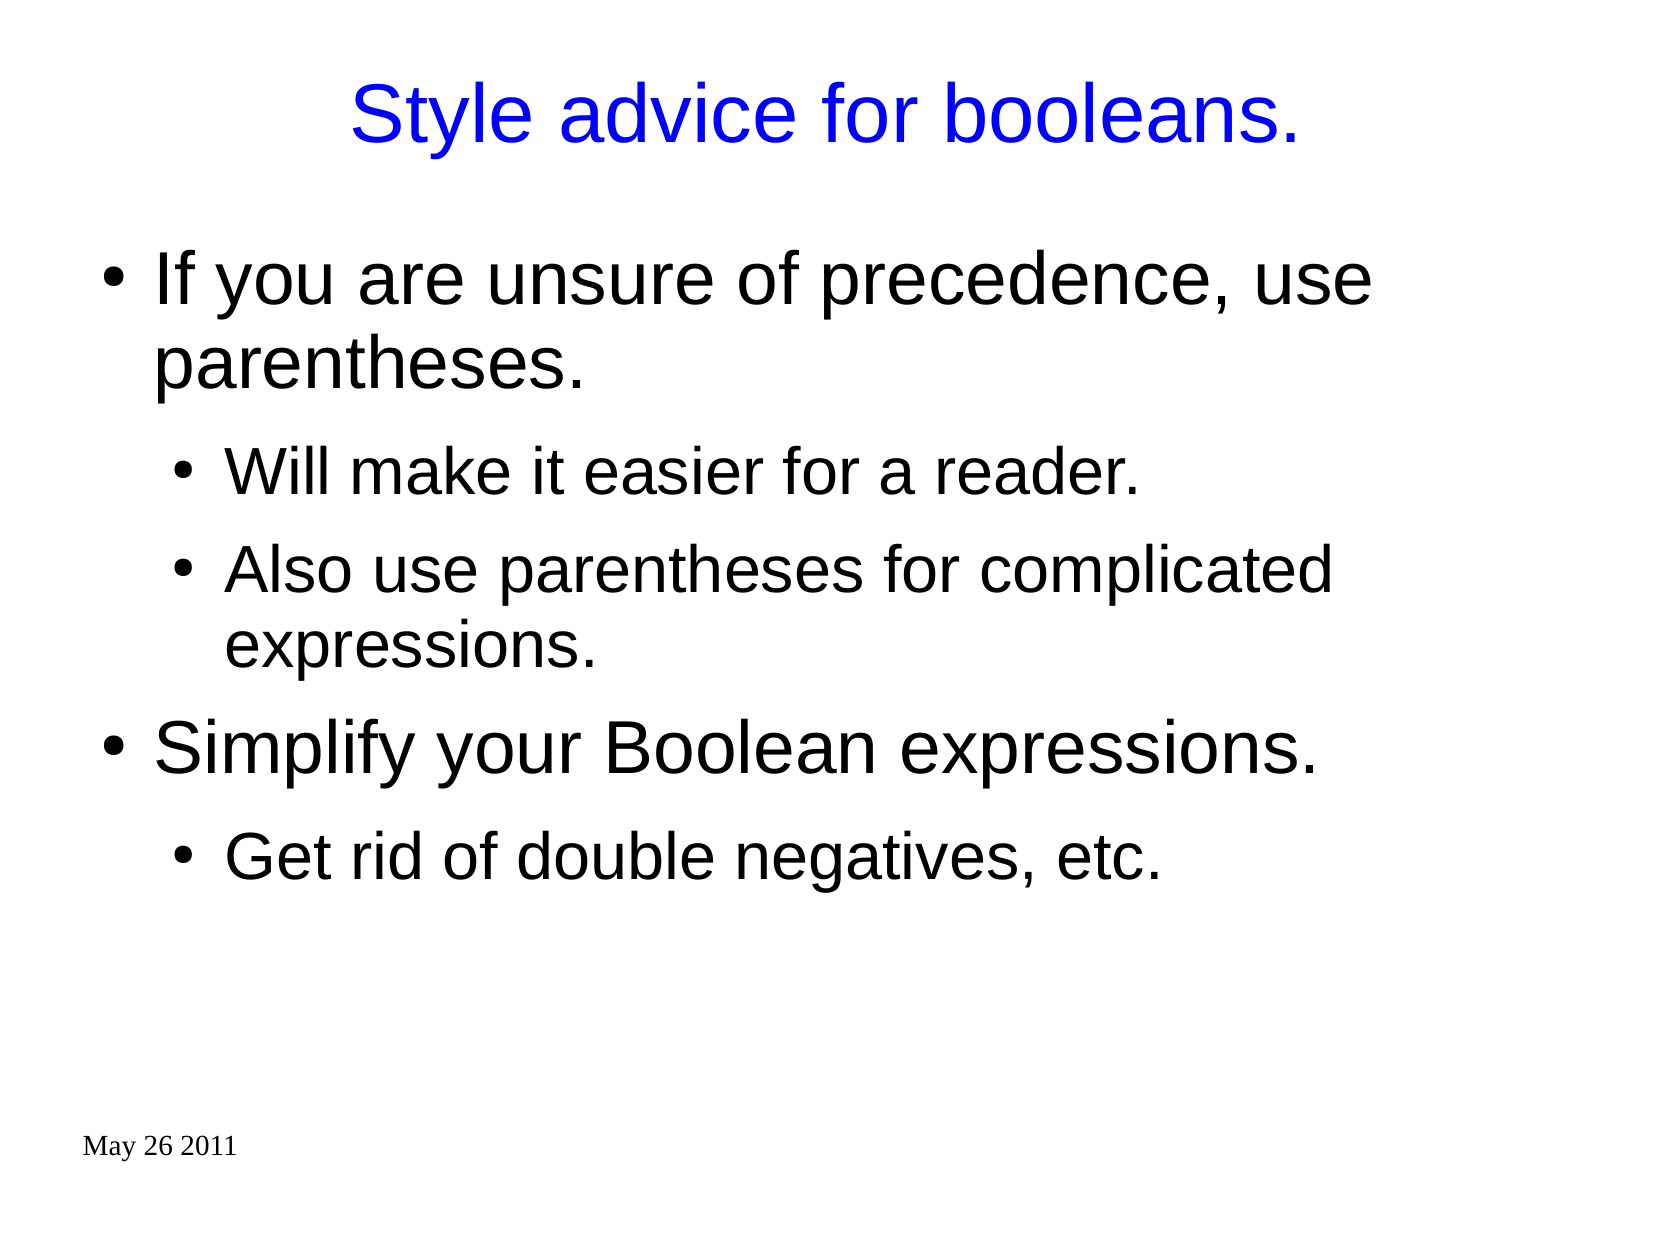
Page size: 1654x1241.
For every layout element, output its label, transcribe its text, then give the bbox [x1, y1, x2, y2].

list If you are unsure of precedence, use parentheses. Will make it easier for a reader. Also use parentheses for complicated expressions. Simplify your Boolean expressions. Get rid of double negatives, etc. [82, 236, 1571, 1109]
title Style advice for booleans. [82, 49, 1571, 178]
